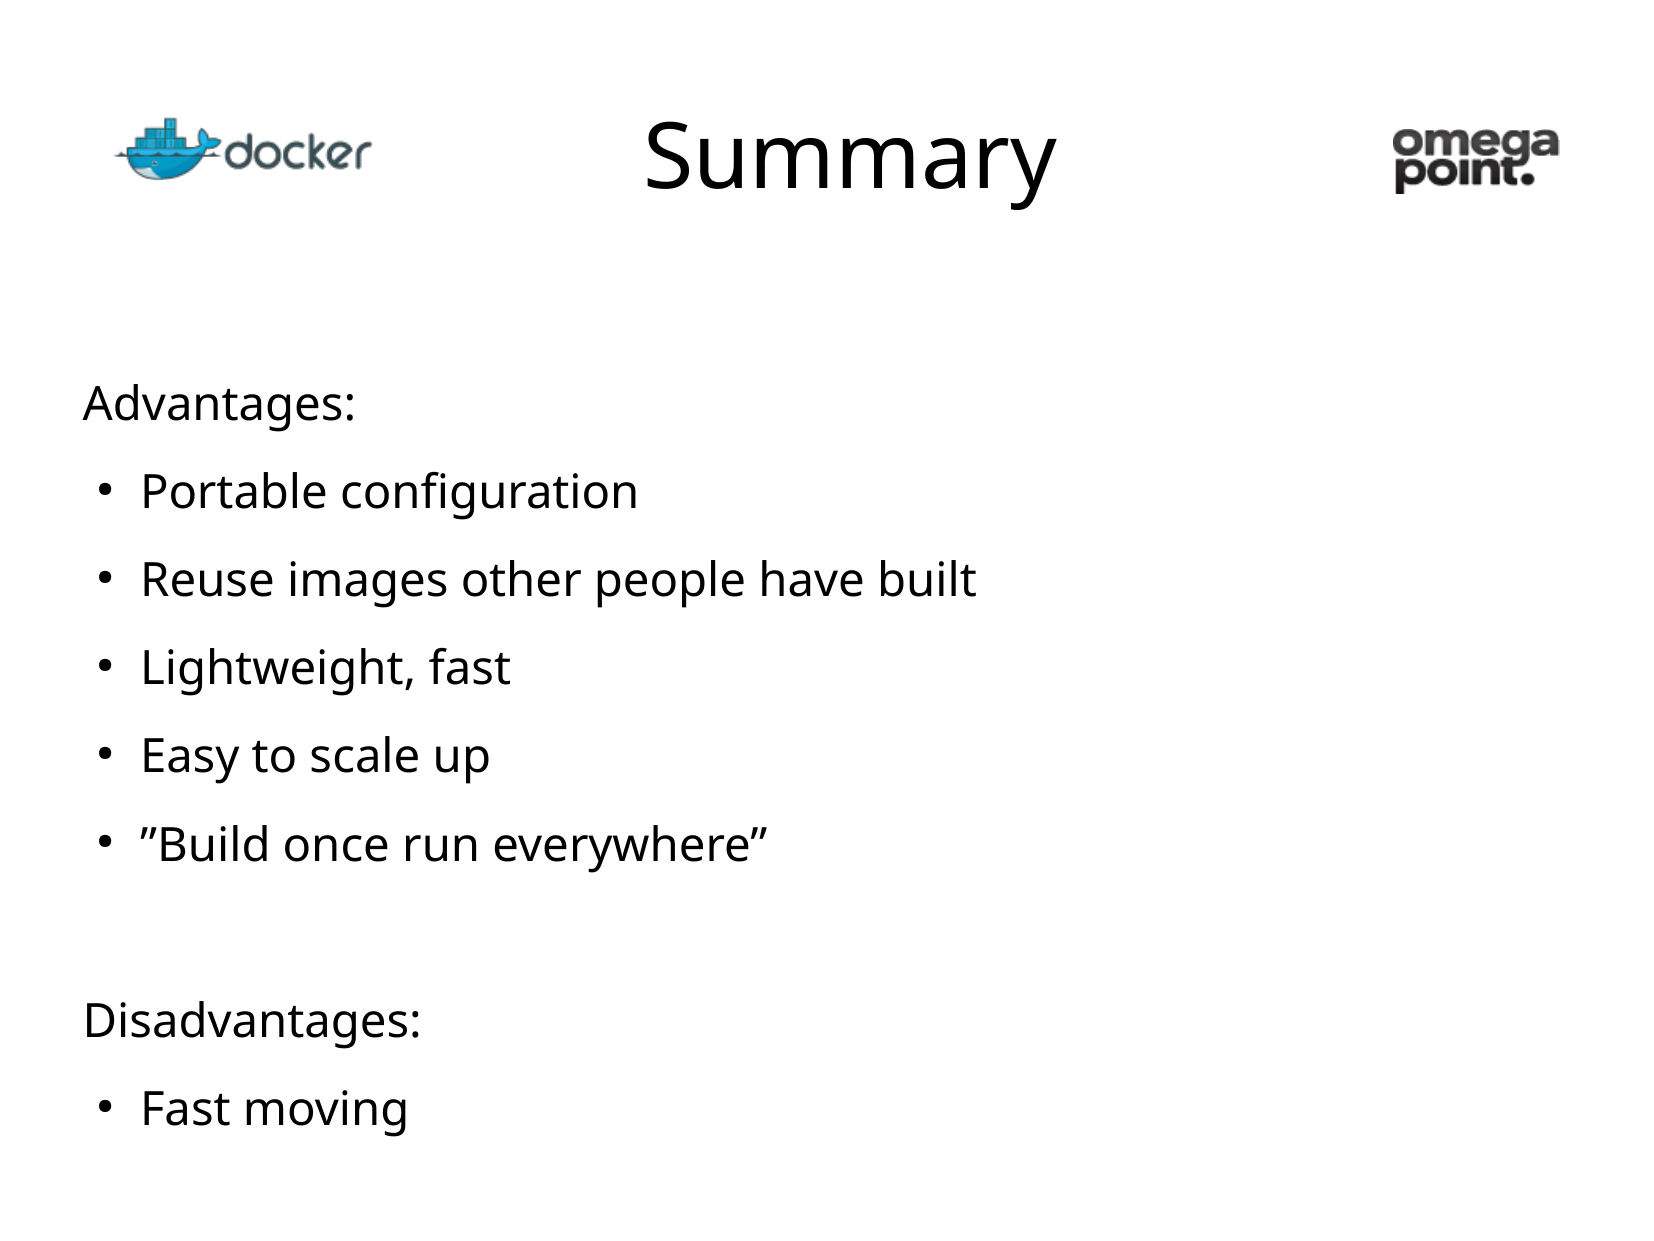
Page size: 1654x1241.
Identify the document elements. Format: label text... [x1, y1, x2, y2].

title Summary [82, 49, 1571, 257]
list Advantages: Portable configuration Reuse images other people have built Lightweight, fast Easy to scale up ”Build once run everywhere” Disadvantages: Fast moving [82, 369, 1571, 1146]
picture [1393, 129, 1560, 194]
picture [99, 94, 390, 204]
